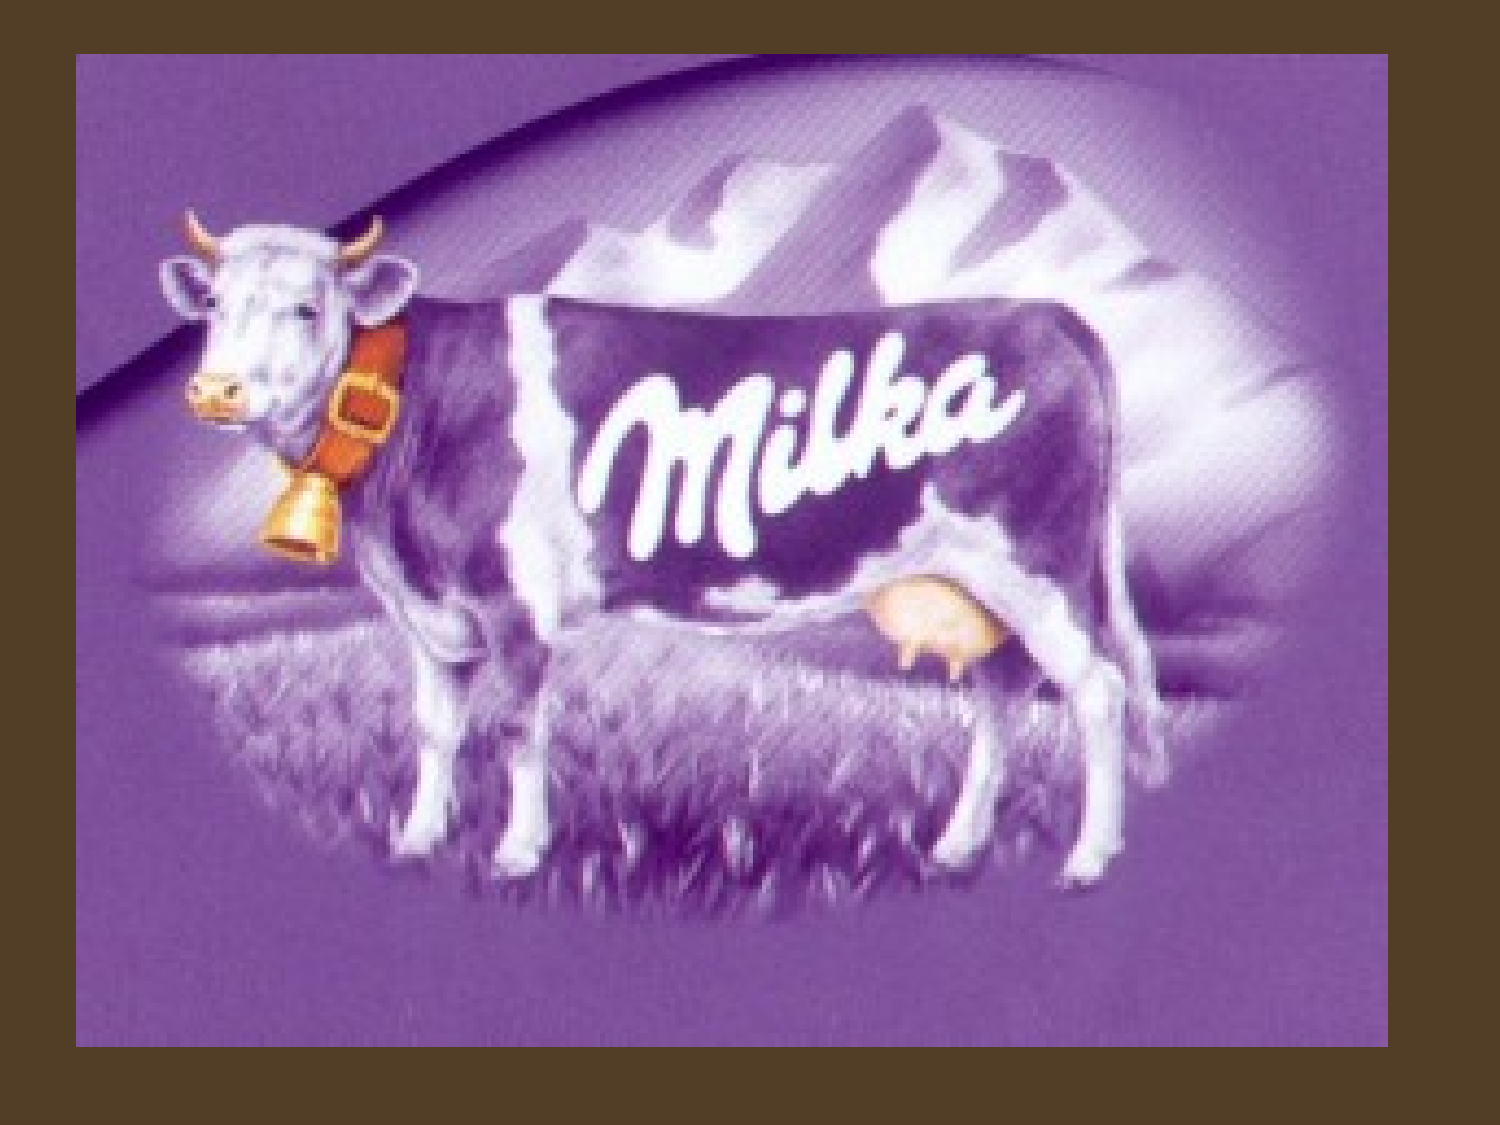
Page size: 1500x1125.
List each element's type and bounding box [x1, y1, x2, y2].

picture [76, 54, 1388, 1047]
